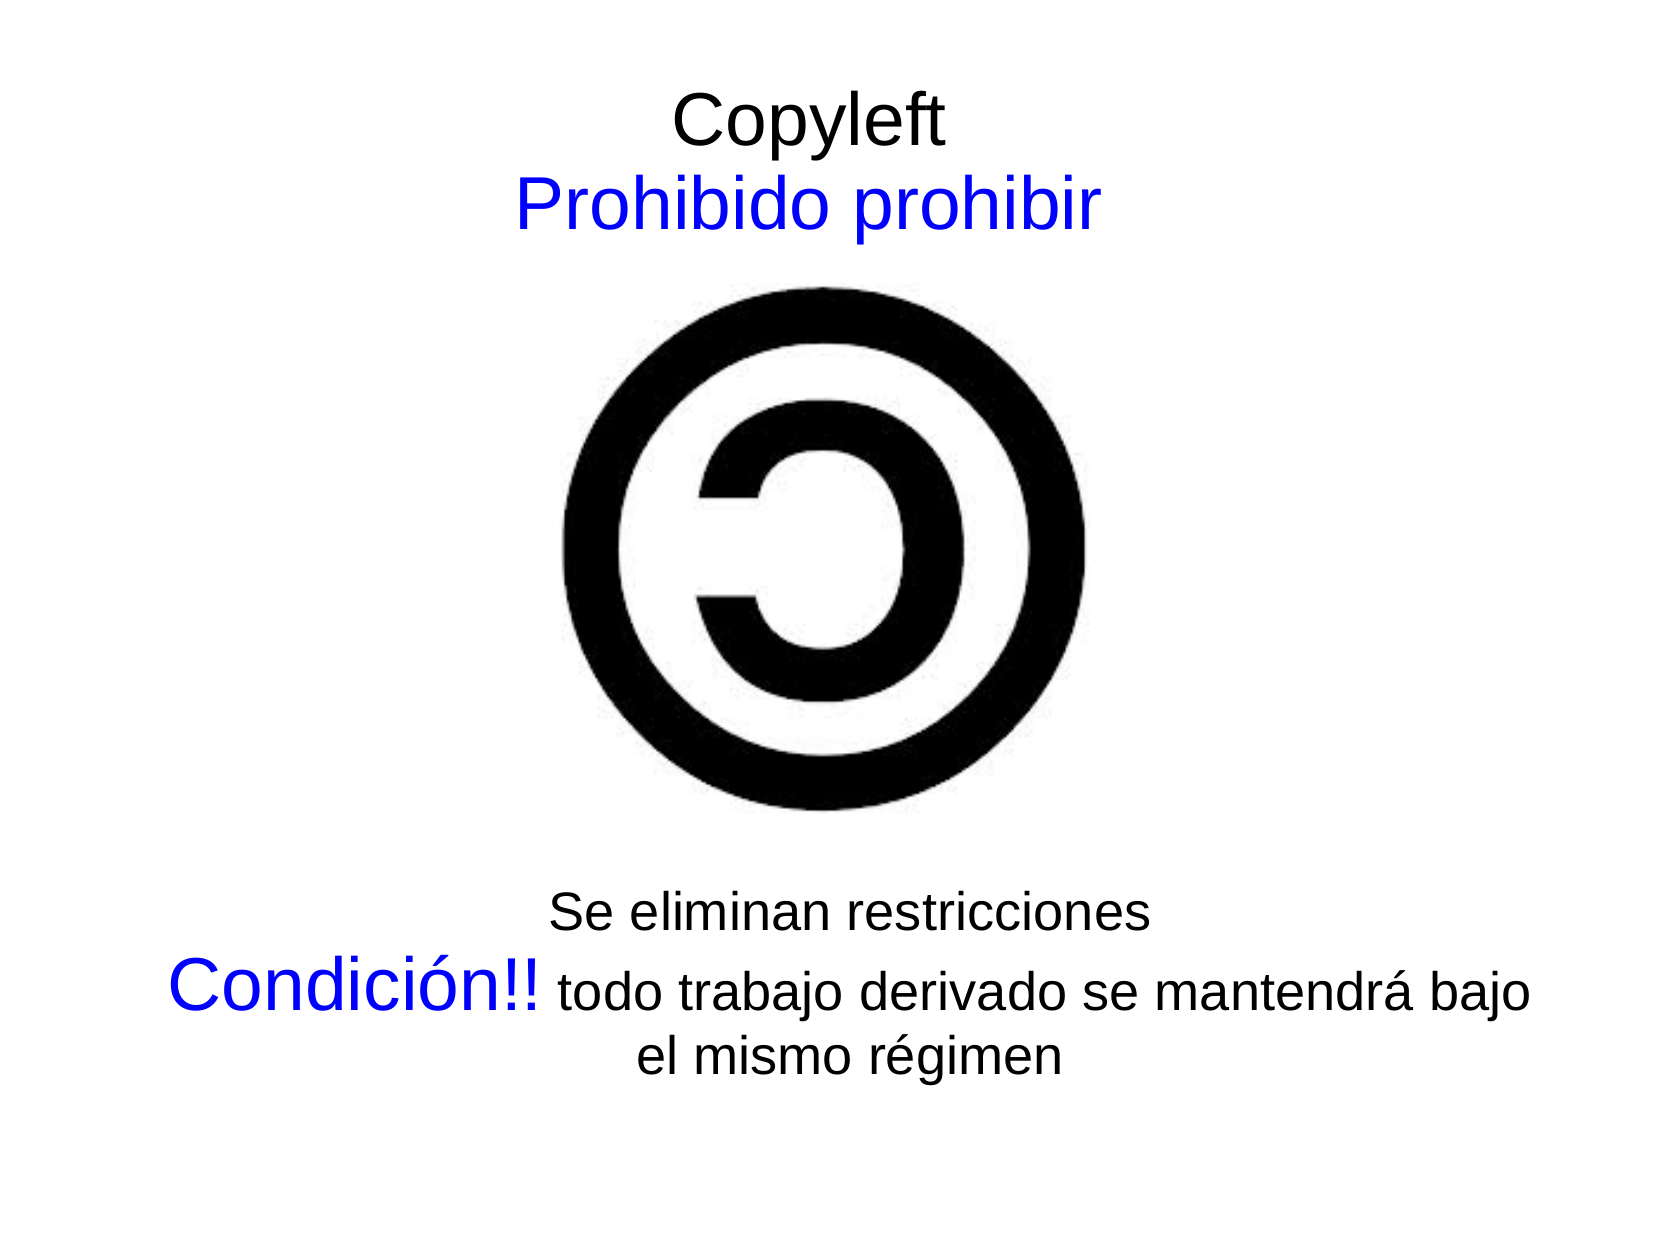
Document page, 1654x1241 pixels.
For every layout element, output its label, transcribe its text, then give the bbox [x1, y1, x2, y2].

text_box Copyleft Prohibido prohibir [259, 70, 1359, 236]
text_box Se eliminan restricciones Condición!! todo trabajo derivado se mantendrá bajo el mismo régimen [135, 874, 1565, 1158]
picture [558, 283, 1090, 816]
